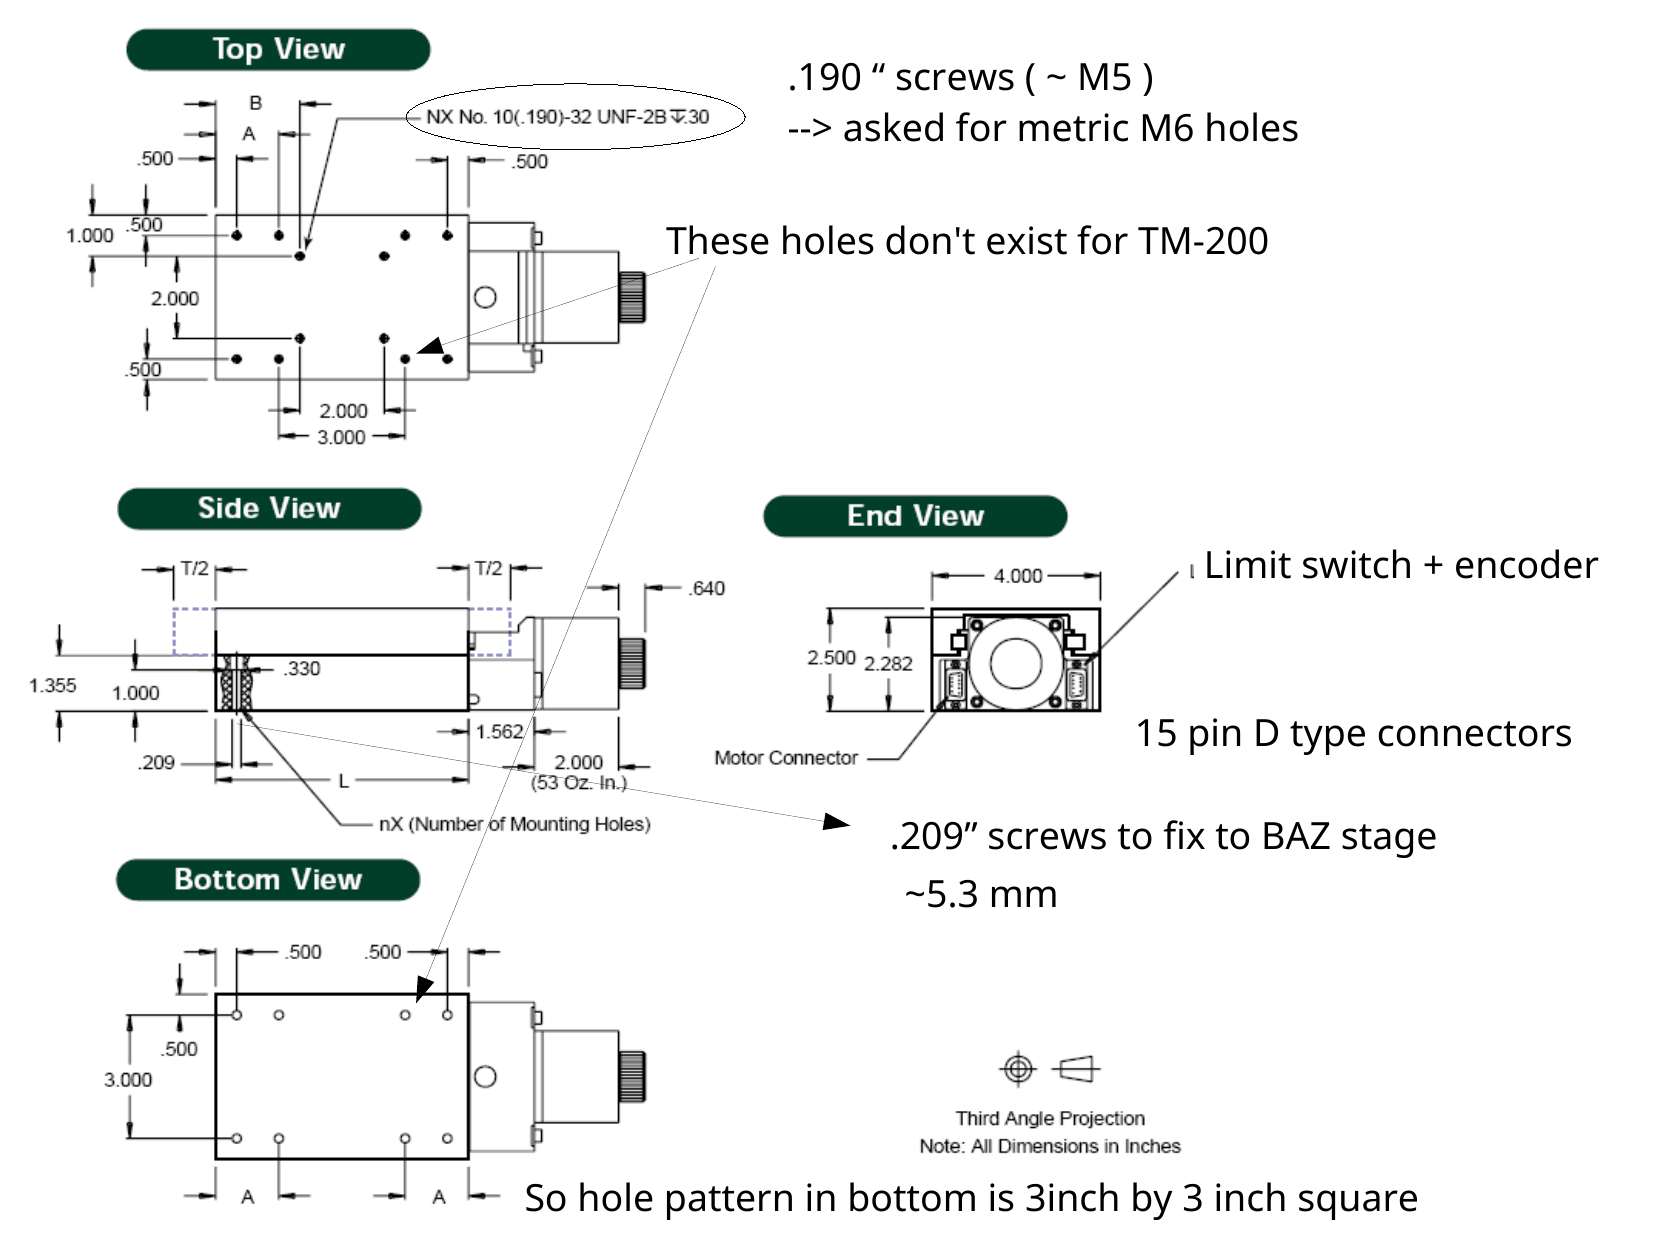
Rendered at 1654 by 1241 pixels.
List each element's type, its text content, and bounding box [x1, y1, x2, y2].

text_box 15 pin D type connectors [1120, 699, 1564, 760]
text_box These holes don't exist for TM-200 [651, 207, 1257, 268]
text_box Limit switch + encoder [1189, 531, 1591, 592]
text_box .209” screws to fix to BAZ stage [874, 802, 1434, 863]
text_box So hole pattern in bottom is 3inch by 3 inch square [509, 1164, 1380, 1225]
picture [0, 0, 1194, 1241]
text_box .190 “ screws ( ~ M5 ) --> asked for metric M6 holes [773, 42, 1289, 149]
text_box ~5.3 mm [889, 860, 1067, 921]
